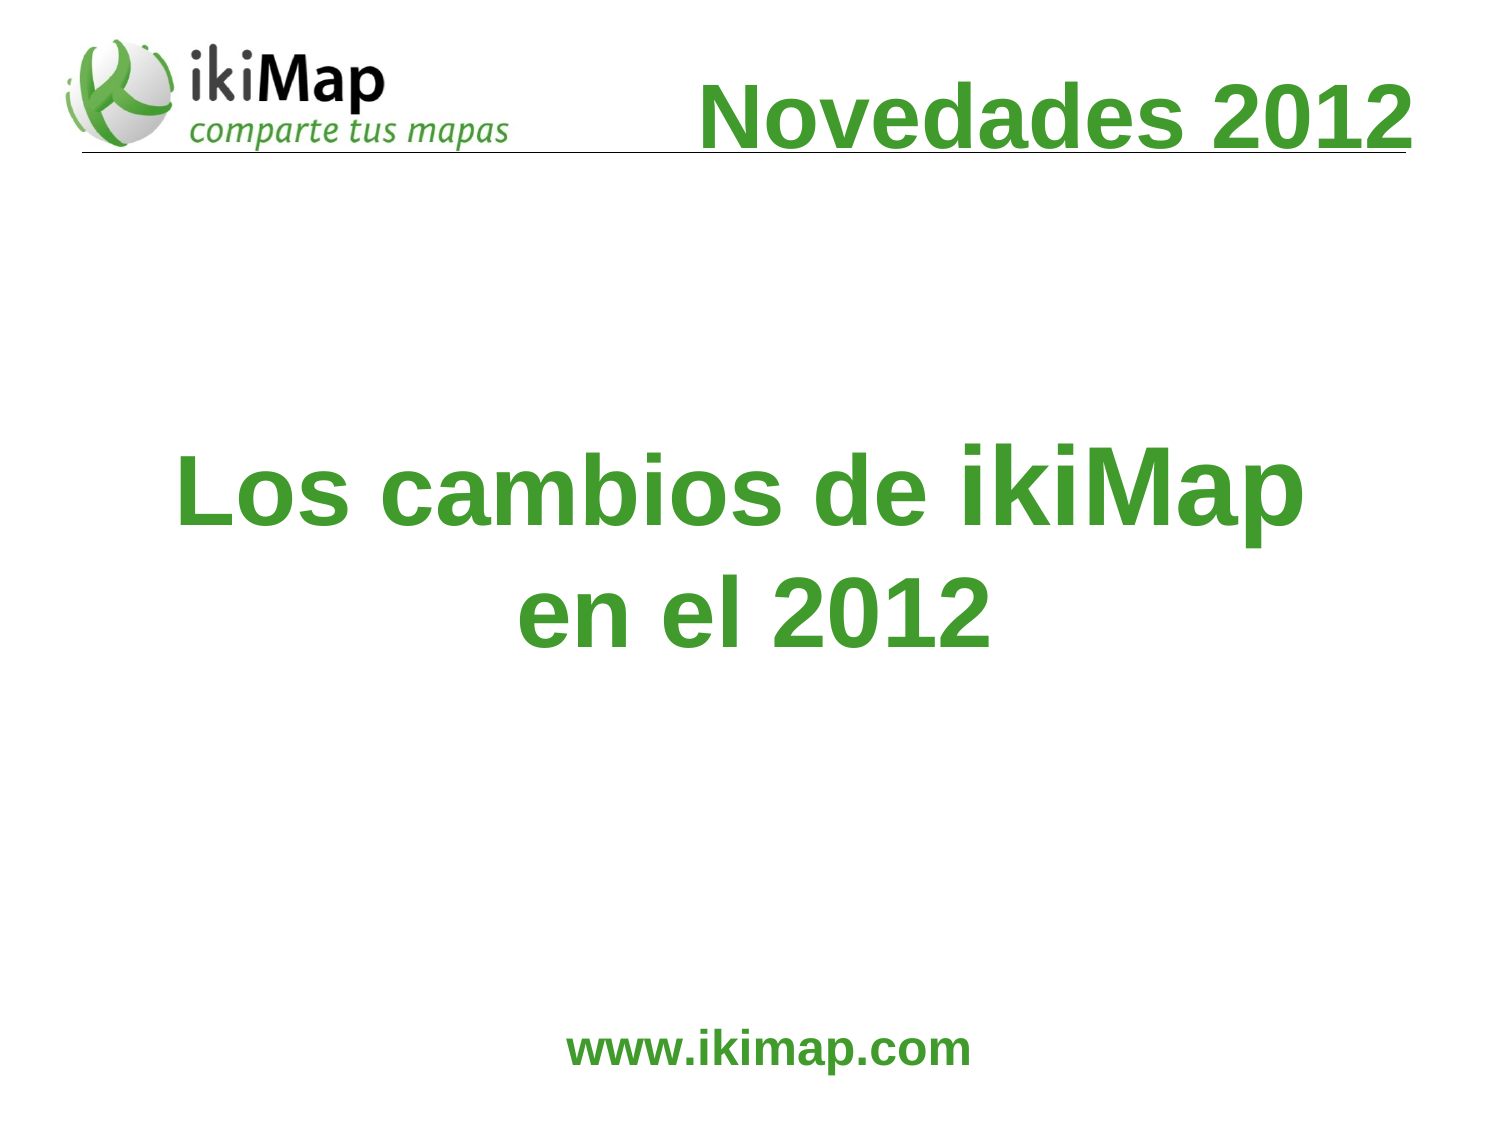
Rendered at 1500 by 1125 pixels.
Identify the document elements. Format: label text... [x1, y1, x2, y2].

text_box Novedades 2012 [683, 49, 1432, 175]
text_box www.ikimap.com [551, 1007, 988, 1084]
text_box Los cambios de ikiMap en el 2012 [74, 404, 1436, 796]
picture [58, 35, 526, 152]
